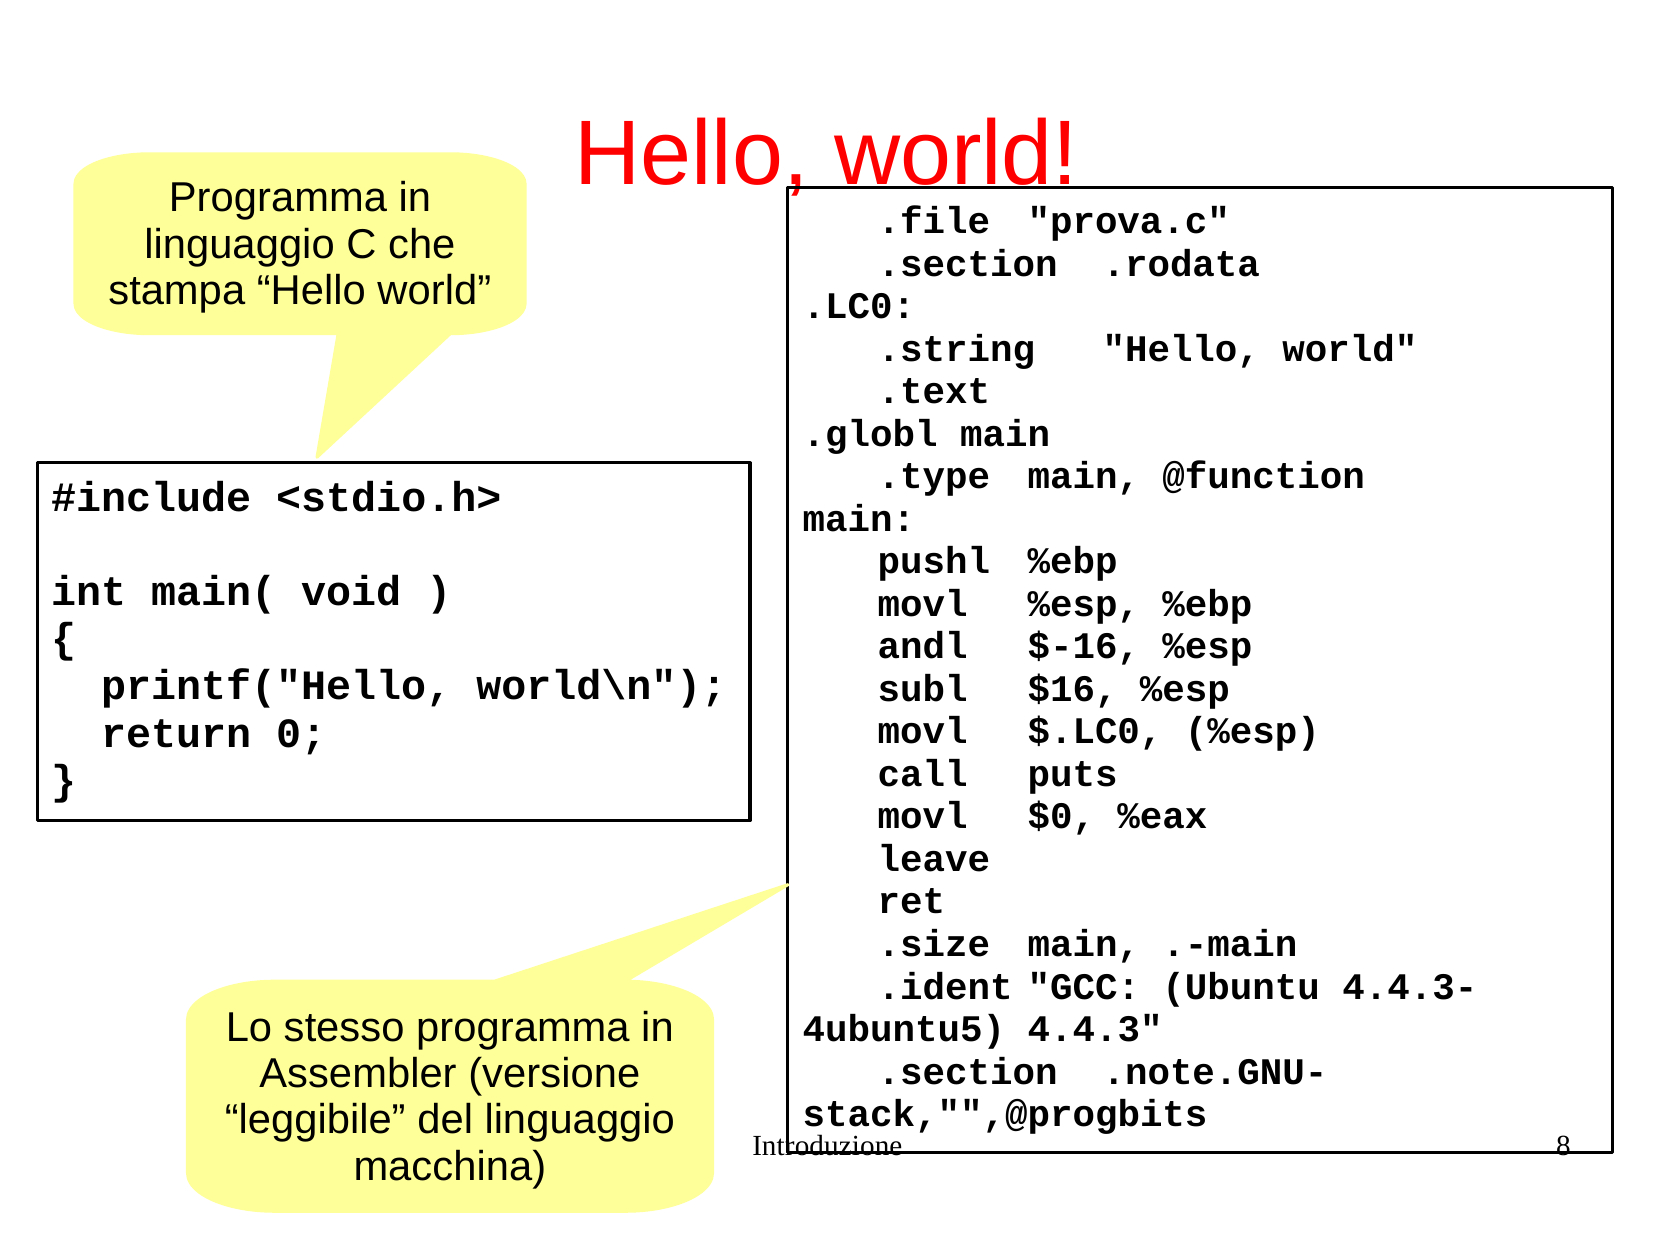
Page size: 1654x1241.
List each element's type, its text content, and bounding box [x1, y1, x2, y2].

text_box .file "prova.c" .section .rodata .LC0: .string "Hello, world" .text .globl main .type main, @function main: pushl %ebp movl %esp, %ebp andl $-16, %esp subl $16, %esp movl $.LC0, (%esp) call puts movl $0, %eax leave ret .size main, .-main .ident "GCC: (Ubuntu 4.4.3-4ubuntu5) 4.4.3" .section .note.GNU-stack,"",@progbits [787, 187, 1613, 1153]
text_box [896, 294, 1647, 350]
text_box #include <stdio.h> int main( void ) { printf("Hello, world\n"); return 0; } [37, 462, 751, 821]
text_box Programma in linguaggio C che stampa “Hello world” [75, 153, 526, 458]
text_box Lo stesso programma in Assembler (versione “leggibile” del linguaggio macchina) [187, 884, 789, 1212]
title Hello, world! [82, 49, 1571, 257]
